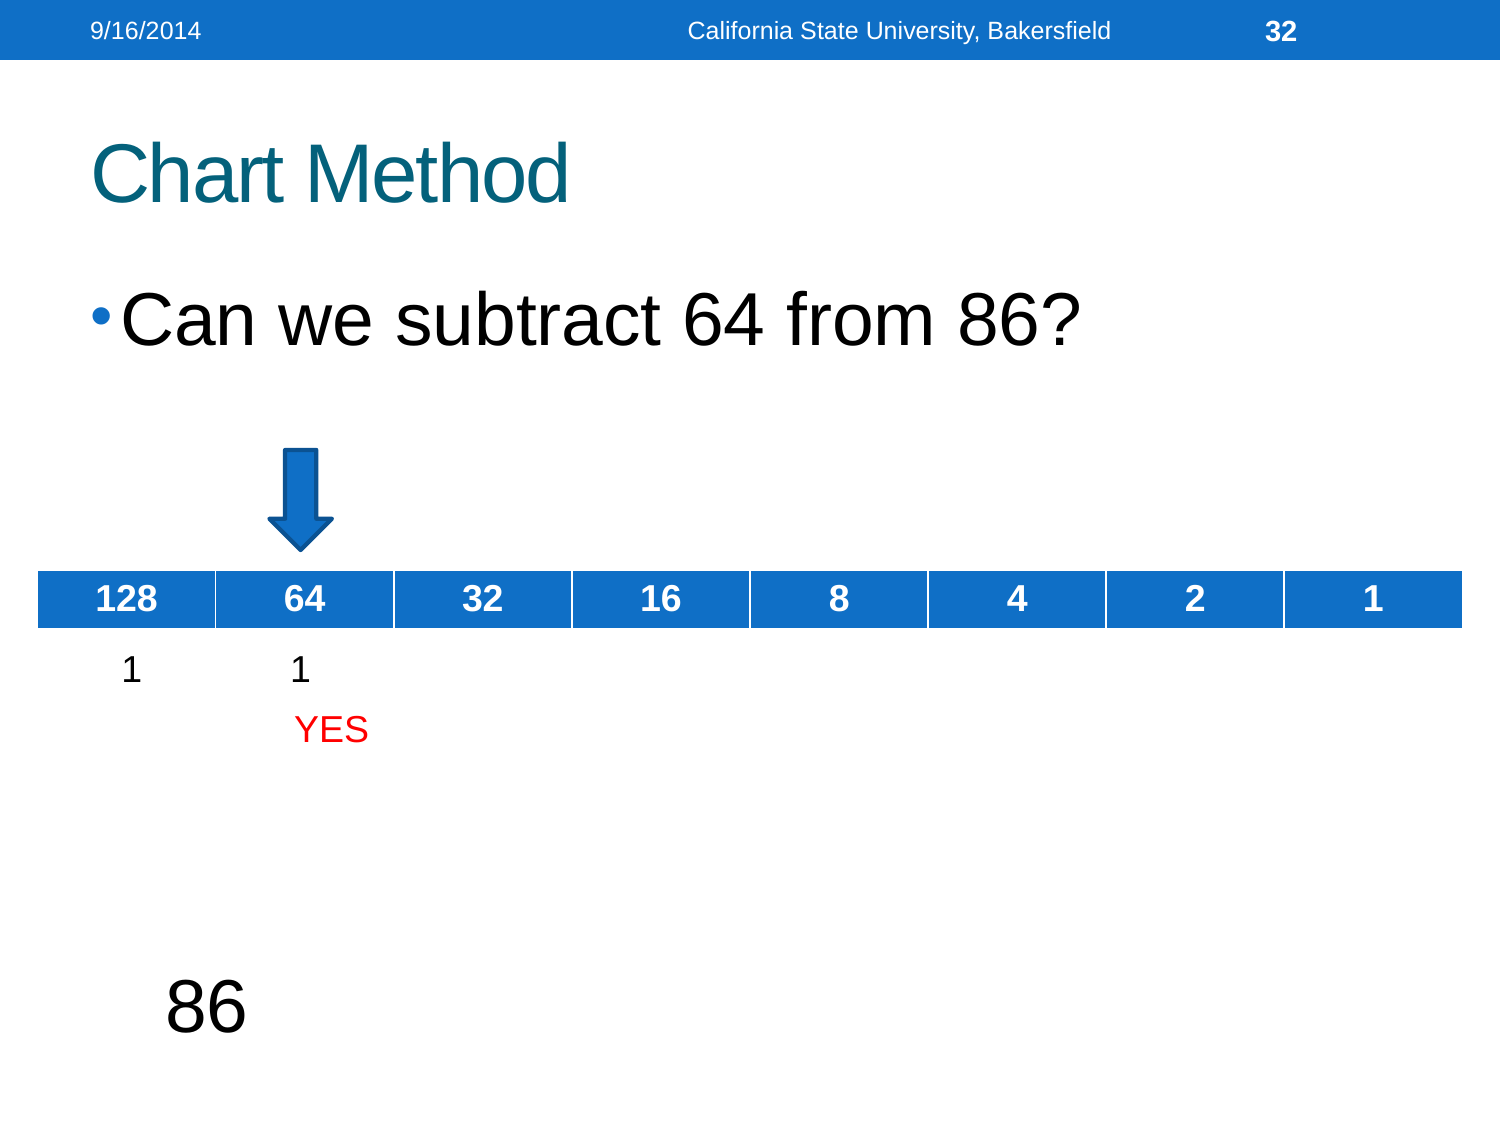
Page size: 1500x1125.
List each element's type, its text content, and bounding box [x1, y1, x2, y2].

title Chart Method [75, 87, 1425, 250]
list Can we subtract 64 from 86? [75, 634, 1425, 1063]
text_box 1 [275, 637, 326, 698]
slide_number 9/16/2014 [75, 3, 550, 57]
table_header 32 [395, 571, 571, 628]
table_header 8 [751, 571, 927, 628]
table_header 64 [216, 571, 393, 628]
table_header 1 [1285, 571, 1462, 628]
text_box [269, 450, 332, 550]
list Can we subtract 64 from 86? [75, 262, 1425, 569]
text_box 86 [150, 949, 264, 1055]
footer California State University, Bakersfield [562, 3, 1238, 57]
text_box 1 [106, 637, 158, 698]
text_box YES [279, 698, 385, 758]
table_header 16 [573, 571, 749, 628]
slide_number <number> [1250, 3, 1425, 57]
table_header 4 [929, 571, 1105, 628]
table_header 2 [1107, 571, 1283, 628]
table_header 128 [38, 571, 215, 628]
